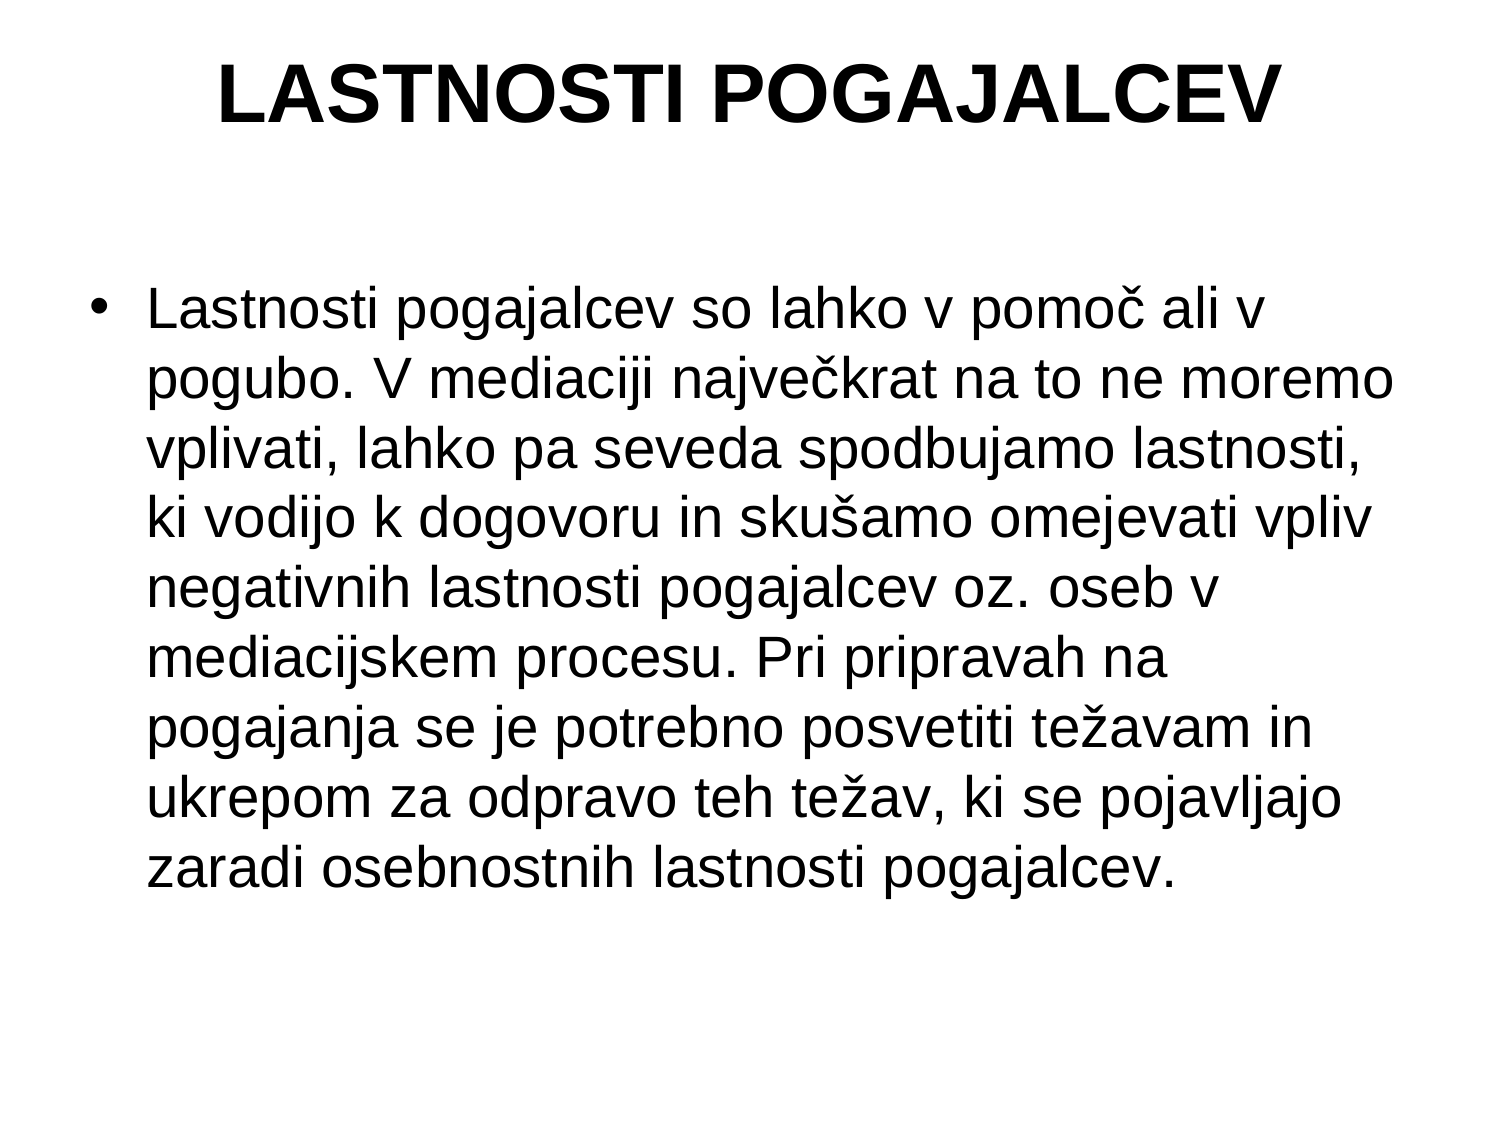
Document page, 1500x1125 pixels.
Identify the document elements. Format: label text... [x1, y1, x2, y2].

title LASTNOSTI POGAJALCEV [75, 31, 1426, 247]
list Lastnosti pogajalcev so lahko v pomoč ali v pogubo. V mediaciji največkrat na to ne moremo vplivati, lahko pa seveda spodbujamo lastnosti, ki vodijo k dogovoru in skušamo omejevati vpliv negativnih lastnosti pogajalcev oz. oseb v mediacijskem procesu. Pri pripravah na pogajanja se je potrebno posvetiti težavam in ukrepom za odpravo teh težav, ki se pojavljajo zaradi osebnostnih lastnosti pogajalcev. [75, 262, 1426, 1006]
